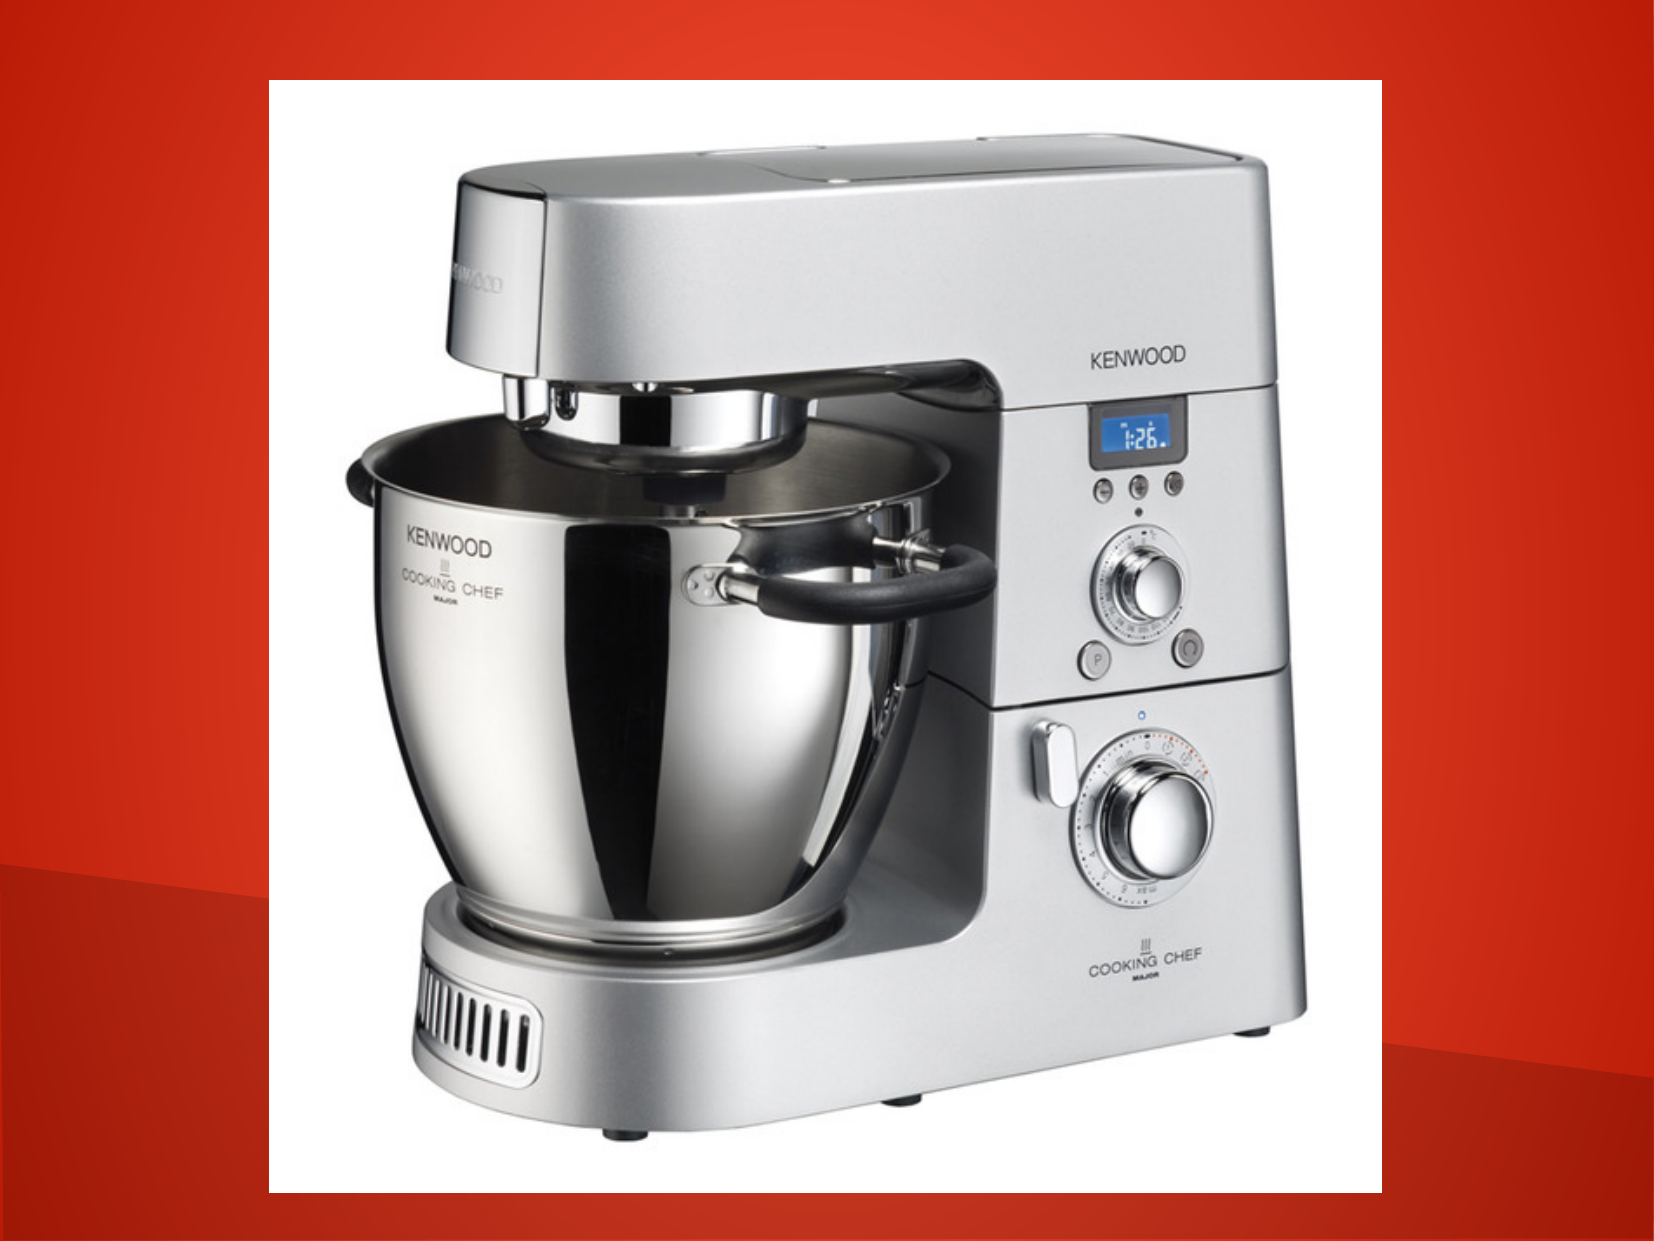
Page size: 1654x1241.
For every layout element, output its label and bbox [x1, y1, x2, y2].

picture [269, 80, 1382, 1193]
